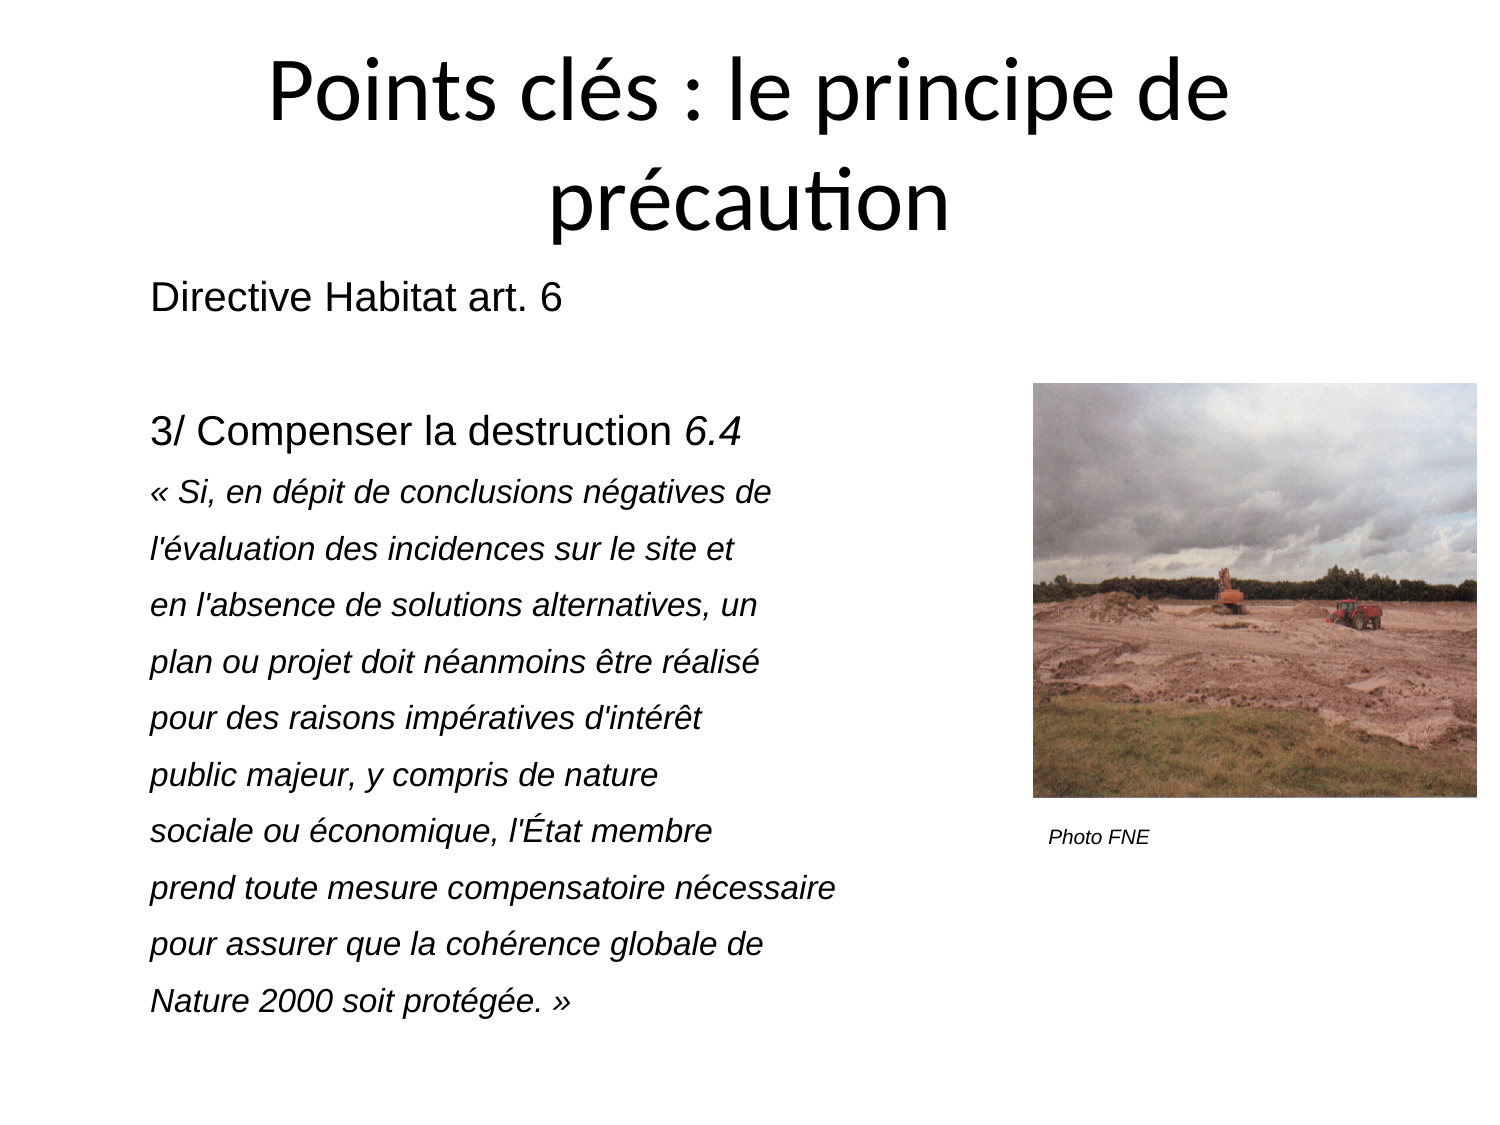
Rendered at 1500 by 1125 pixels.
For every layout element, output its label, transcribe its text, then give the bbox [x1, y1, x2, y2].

title Points clés : le principe de précaution [75, 20, 1425, 257]
picture [1033, 383, 1477, 798]
text_box Photo FNE [1033, 816, 1165, 857]
list Directive Habitat art. 6 3/ Compenser la destruction 6.4 « Si, en dépit de conclusions négatives de l'évaluation des incidences sur le site et en l'absence de solutions alternatives, un plan ou projet doit néanmoins être réalisé pour des raisons impératives d'intérêt public majeur, y compris de nature sociale ou économique, l'État membre prend toute mesure compensatoire nécessaire pour assurer que la cohérence globale de Nature 2000 soit protégée. » [75, 262, 886, 1122]
